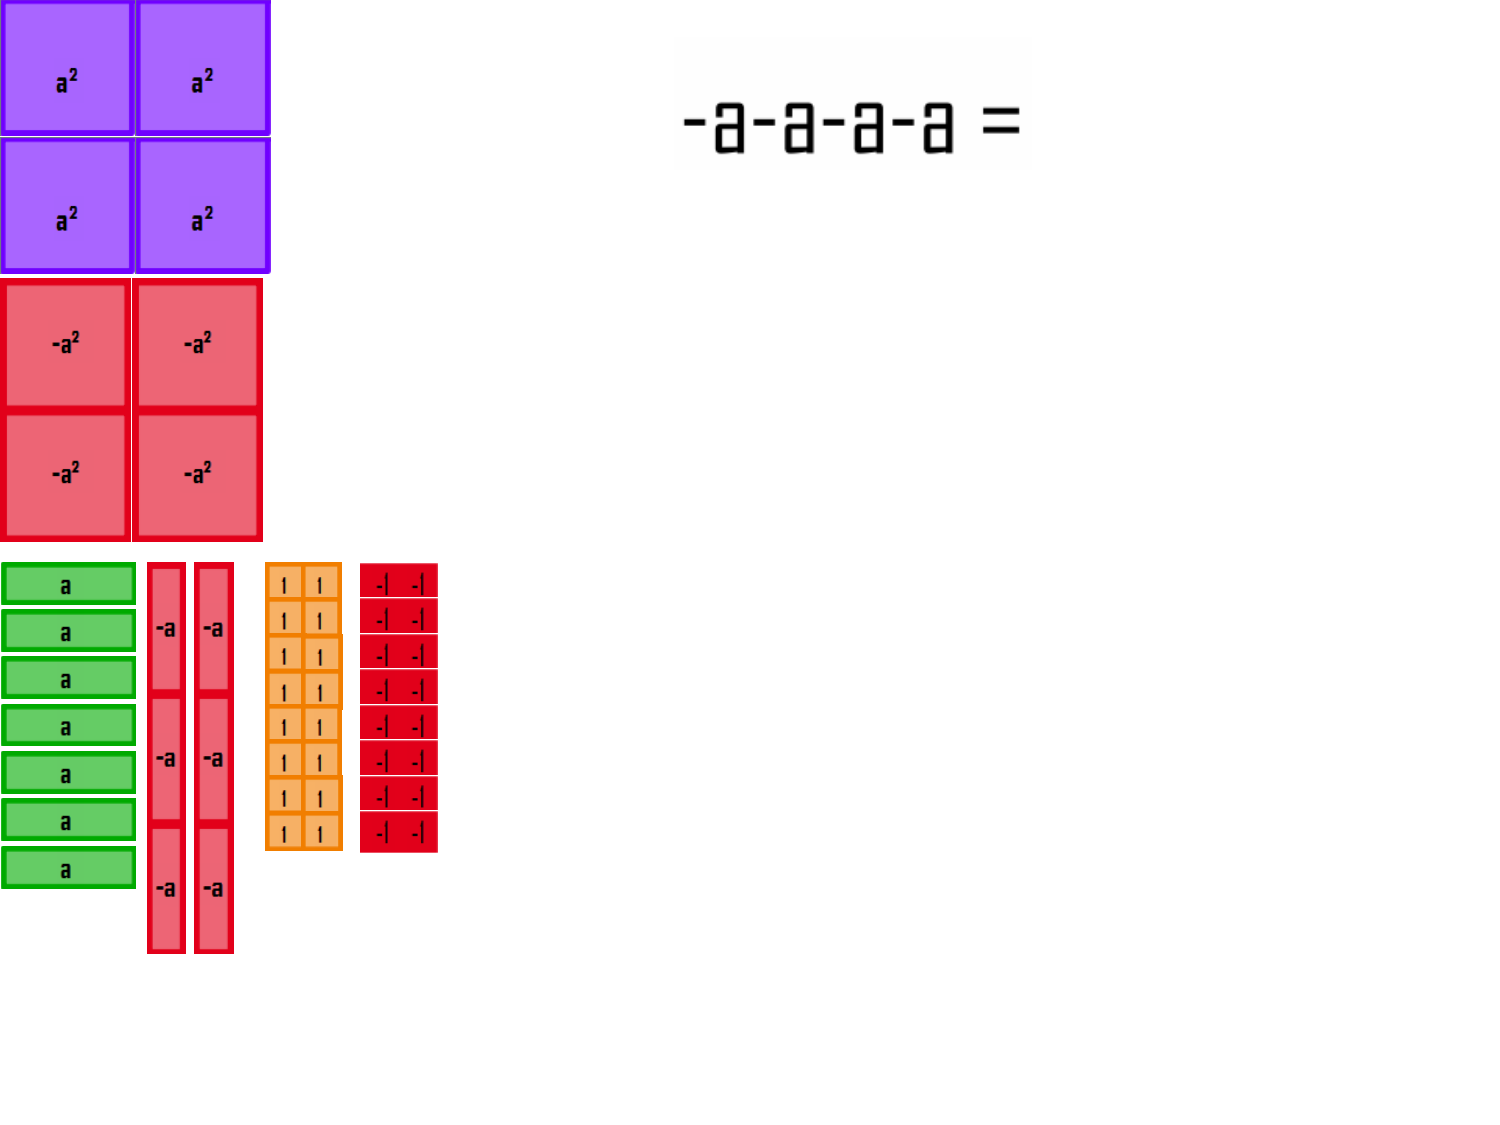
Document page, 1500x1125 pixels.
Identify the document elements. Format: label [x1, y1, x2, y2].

picture [265, 562, 343, 851]
picture [0, 609, 136, 652]
picture [360, 562, 438, 854]
picture [0, 0, 271, 136]
picture [0, 846, 136, 889]
picture [0, 278, 131, 542]
picture [0, 751, 136, 794]
picture [0, 562, 136, 605]
picture [0, 137, 271, 274]
picture [0, 798, 136, 841]
picture [0, 704, 136, 747]
picture [132, 278, 263, 542]
picture [655, 30, 1032, 170]
picture [0, 656, 136, 699]
picture [194, 562, 234, 954]
picture [147, 562, 186, 954]
